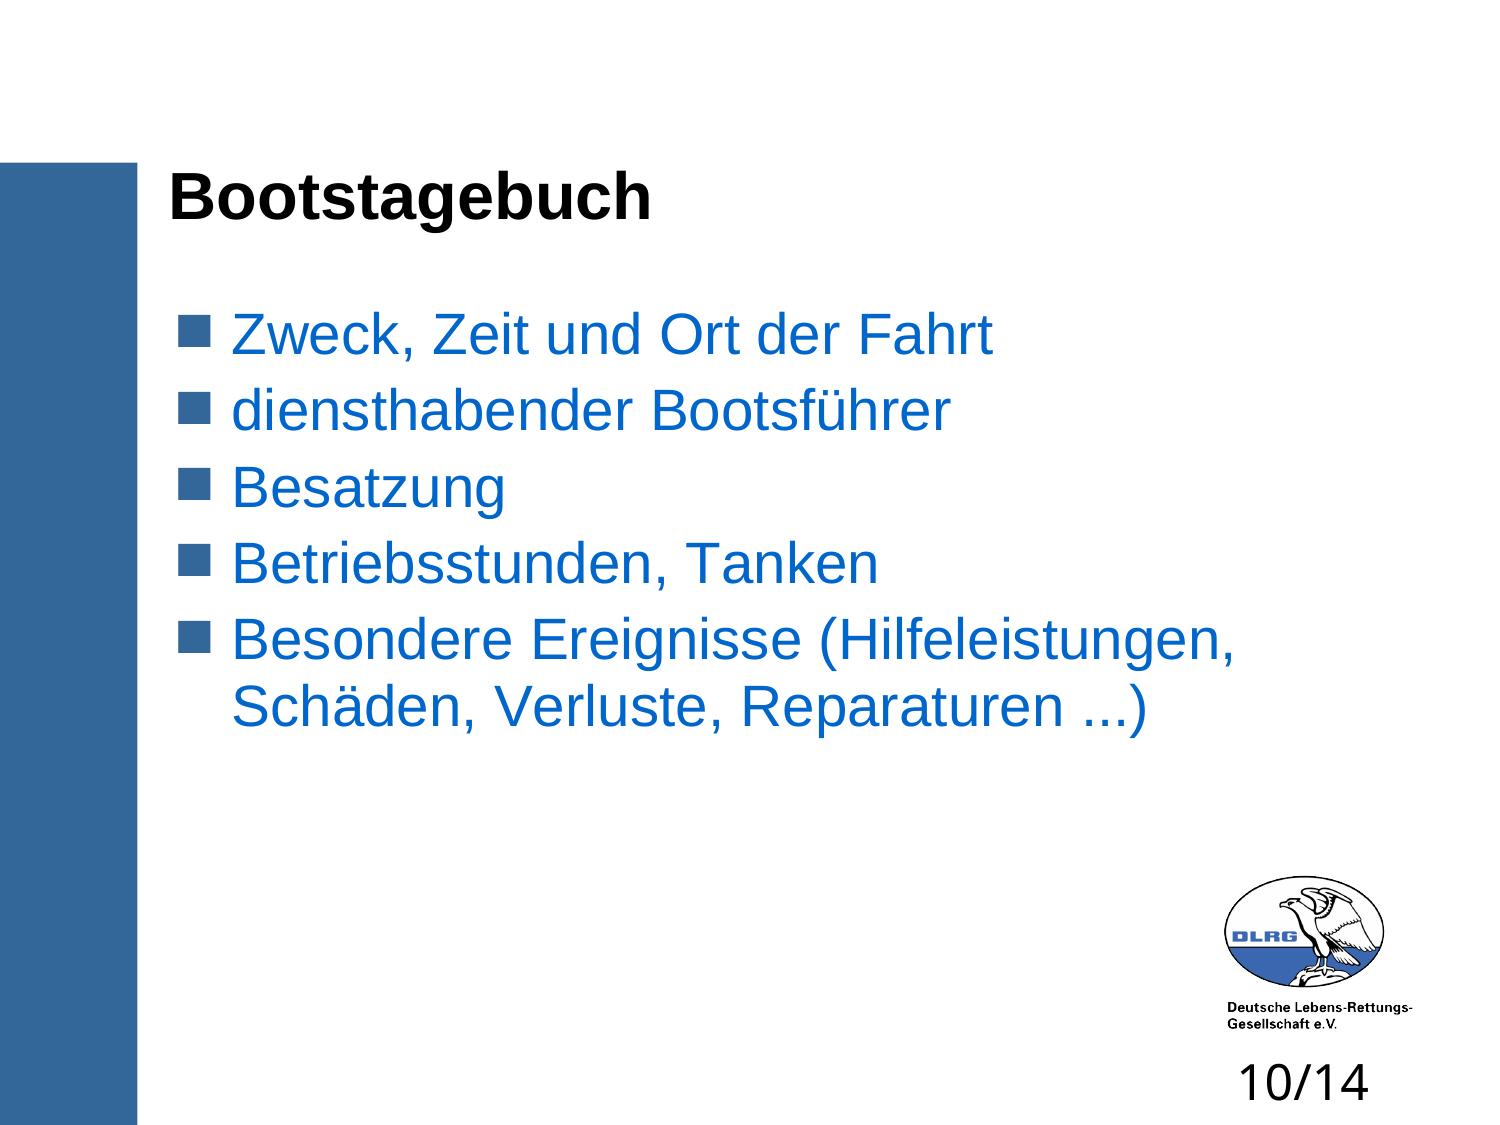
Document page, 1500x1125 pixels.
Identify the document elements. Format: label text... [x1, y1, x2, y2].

text_box [680, 588, 710, 659]
list Zweck, Zeit und Ort der Fahrt diensthabender Bootsführer Besatzung Betriebsstunden, Tanken Besondere Ereignisse (Hilfeleistungen, Schäden, Verluste, Reparaturen ...) [178, 299, 1463, 737]
title Bootstagebuch [168, 105, 1442, 290]
picture [1224, 874, 1413, 1030]
text_box <Nummer>/14 [1221, 1055, 1500, 1125]
